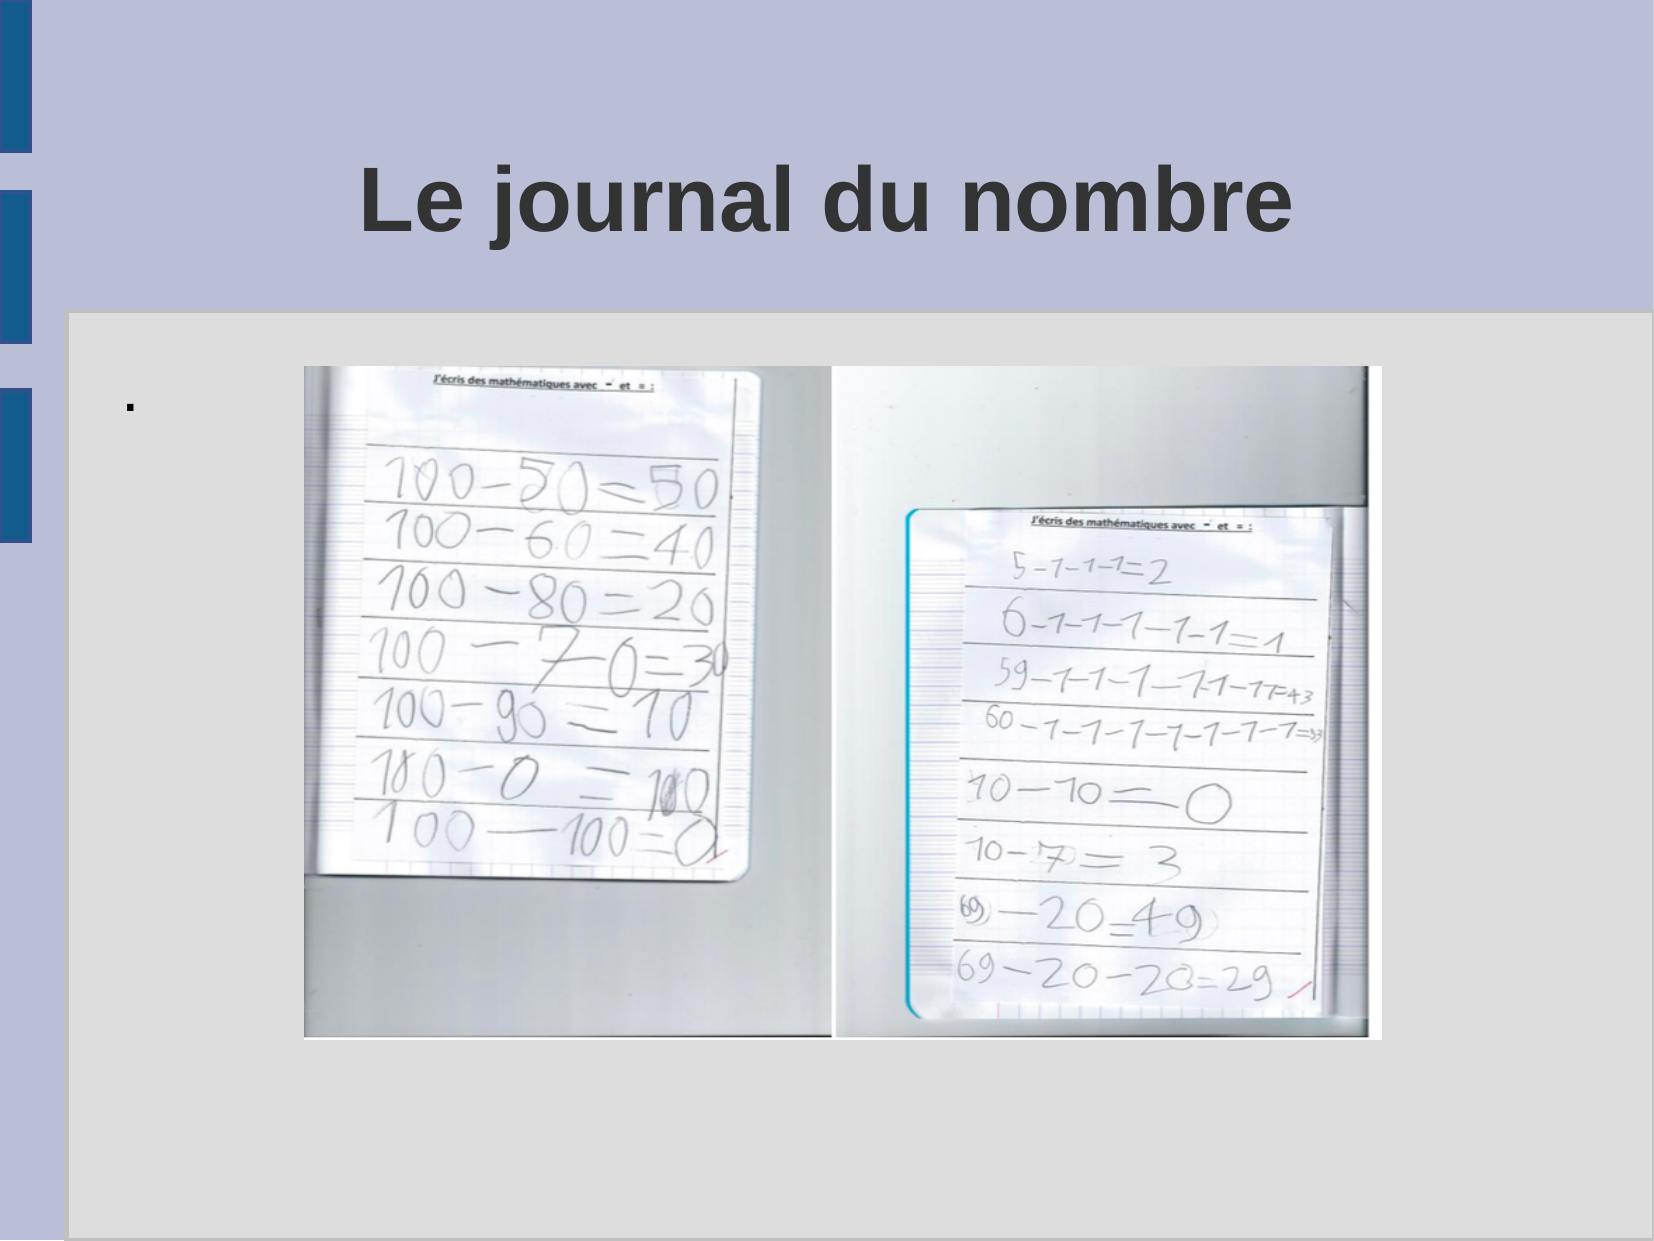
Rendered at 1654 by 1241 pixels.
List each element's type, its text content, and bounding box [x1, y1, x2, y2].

list . [121, 344, 1534, 1127]
title Le journal du nombre [121, 91, 1534, 299]
picture [304, 366, 1382, 1040]
